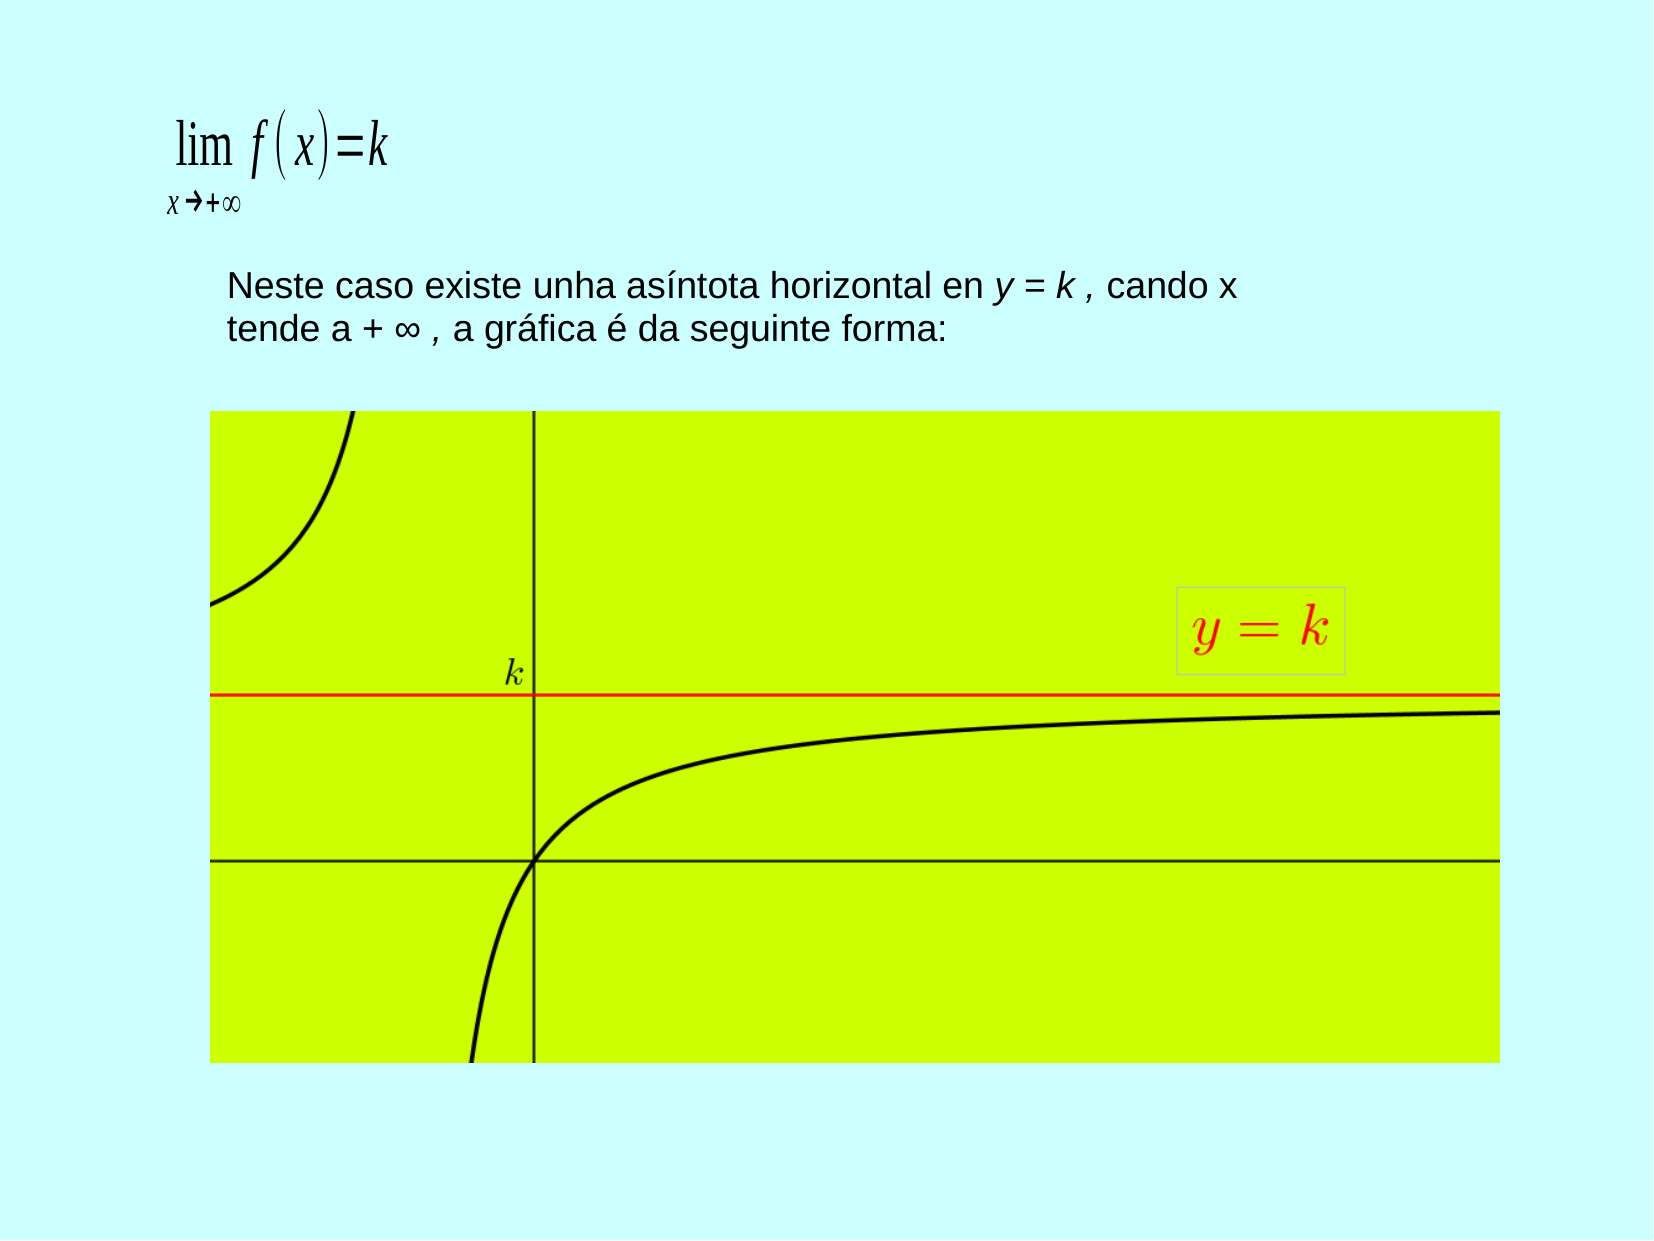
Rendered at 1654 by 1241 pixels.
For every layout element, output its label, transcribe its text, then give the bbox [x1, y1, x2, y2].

chart [156, 104, 402, 223]
text_box Neste caso existe unha asíntota horizontal en y = k , cando x tende a + ∞ , a gráfica é da seguinte forma: [212, 257, 1300, 357]
picture [210, 411, 1501, 1063]
